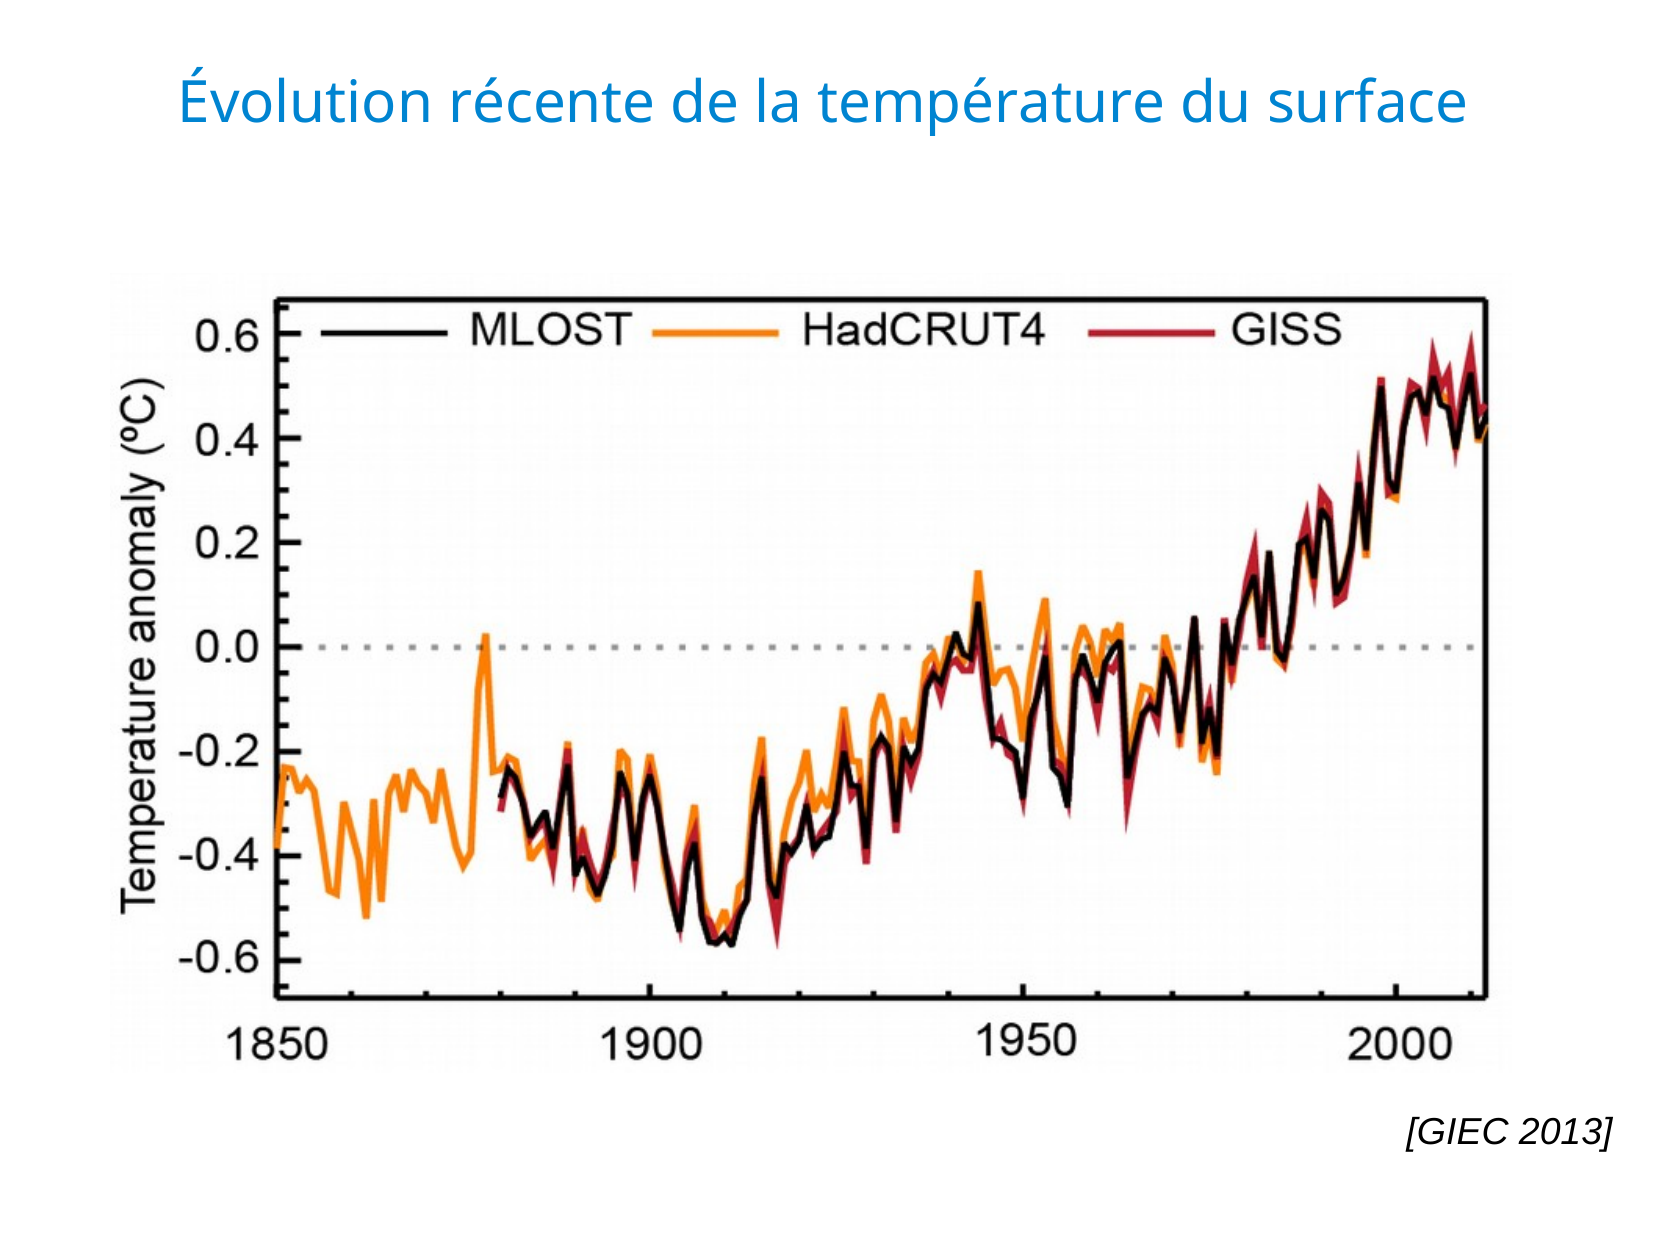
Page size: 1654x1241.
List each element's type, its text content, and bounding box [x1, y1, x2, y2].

title Évolution récente de la température du surface [79, 25, 1568, 184]
text_box [GIEC 2013] [1234, 1102, 1628, 1166]
picture [110, 273, 1512, 1073]
